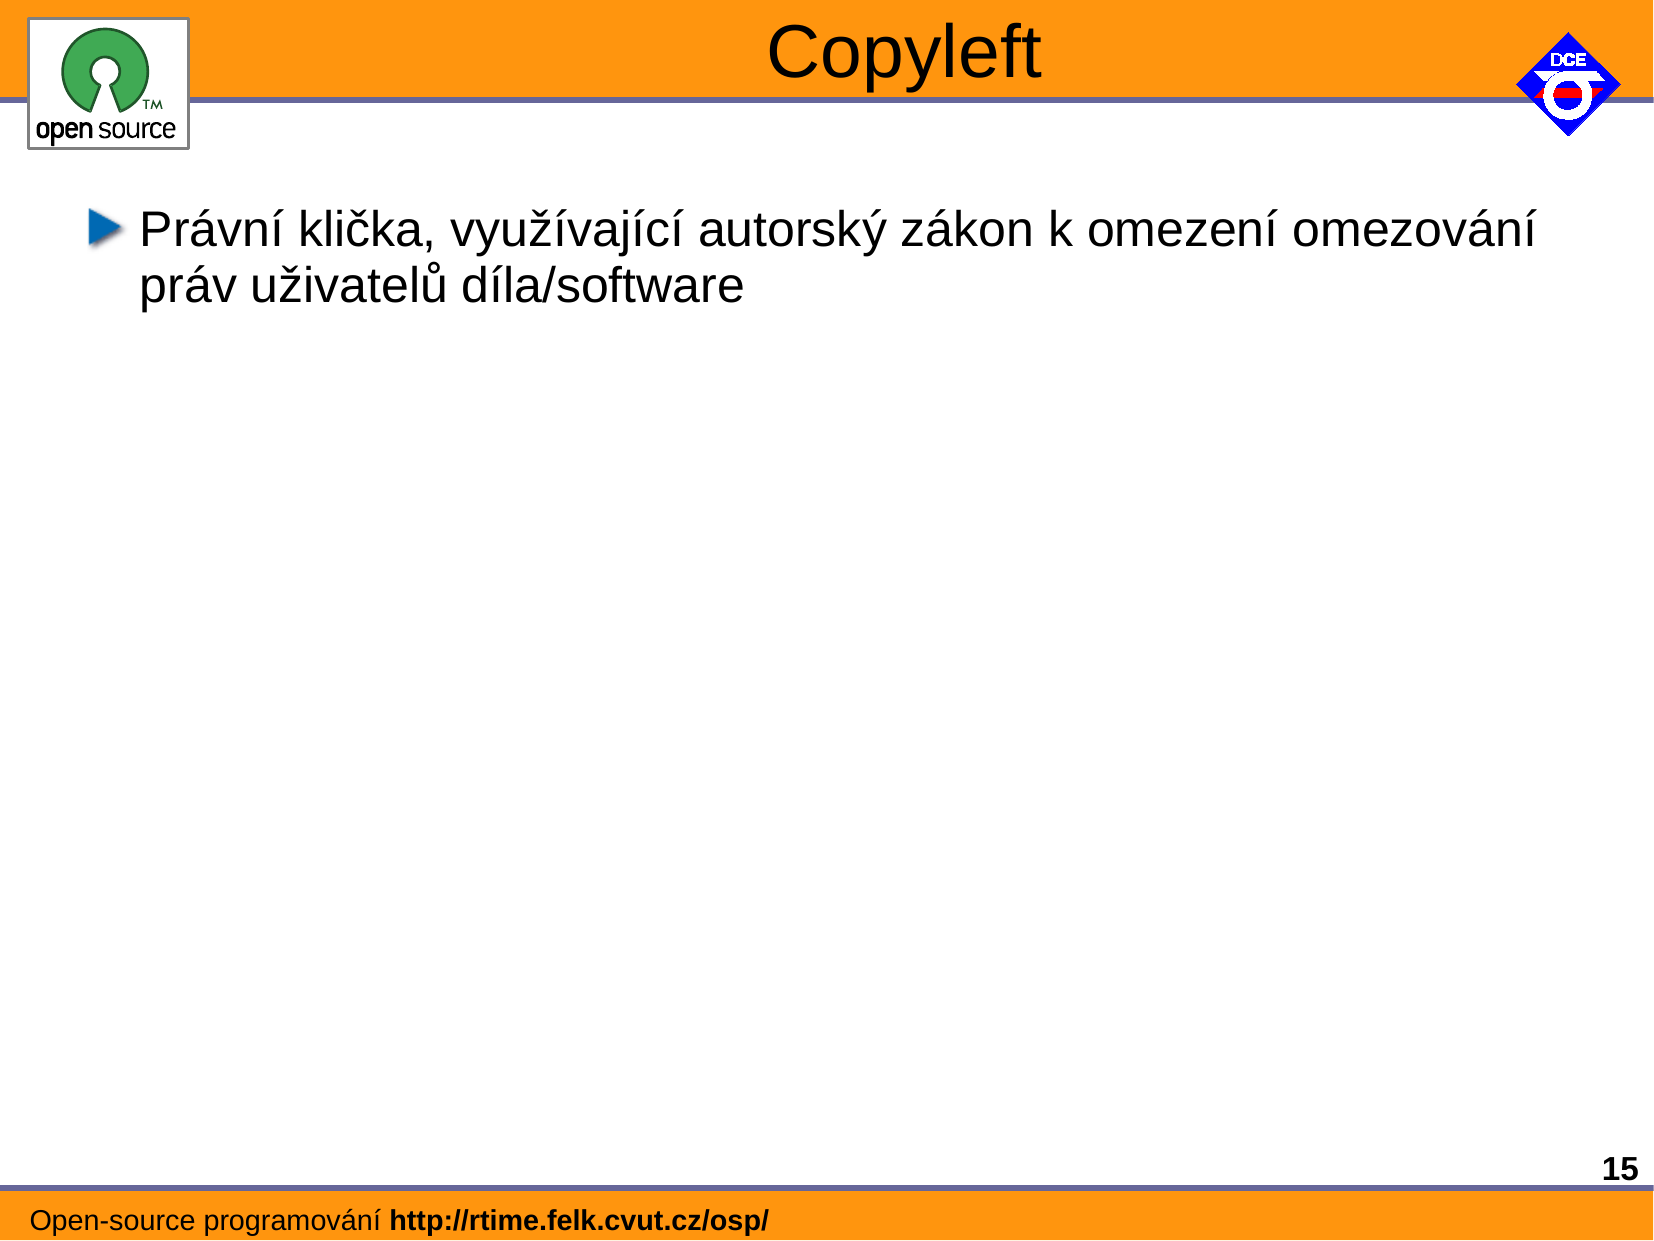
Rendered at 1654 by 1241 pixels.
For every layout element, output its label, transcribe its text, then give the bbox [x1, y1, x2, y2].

list Právní klička, využívající autorský zákon k omezení omezování práv uživatelů díla/software [68, 201, 1592, 1118]
title Copyleft [178, 4, 1631, 98]
